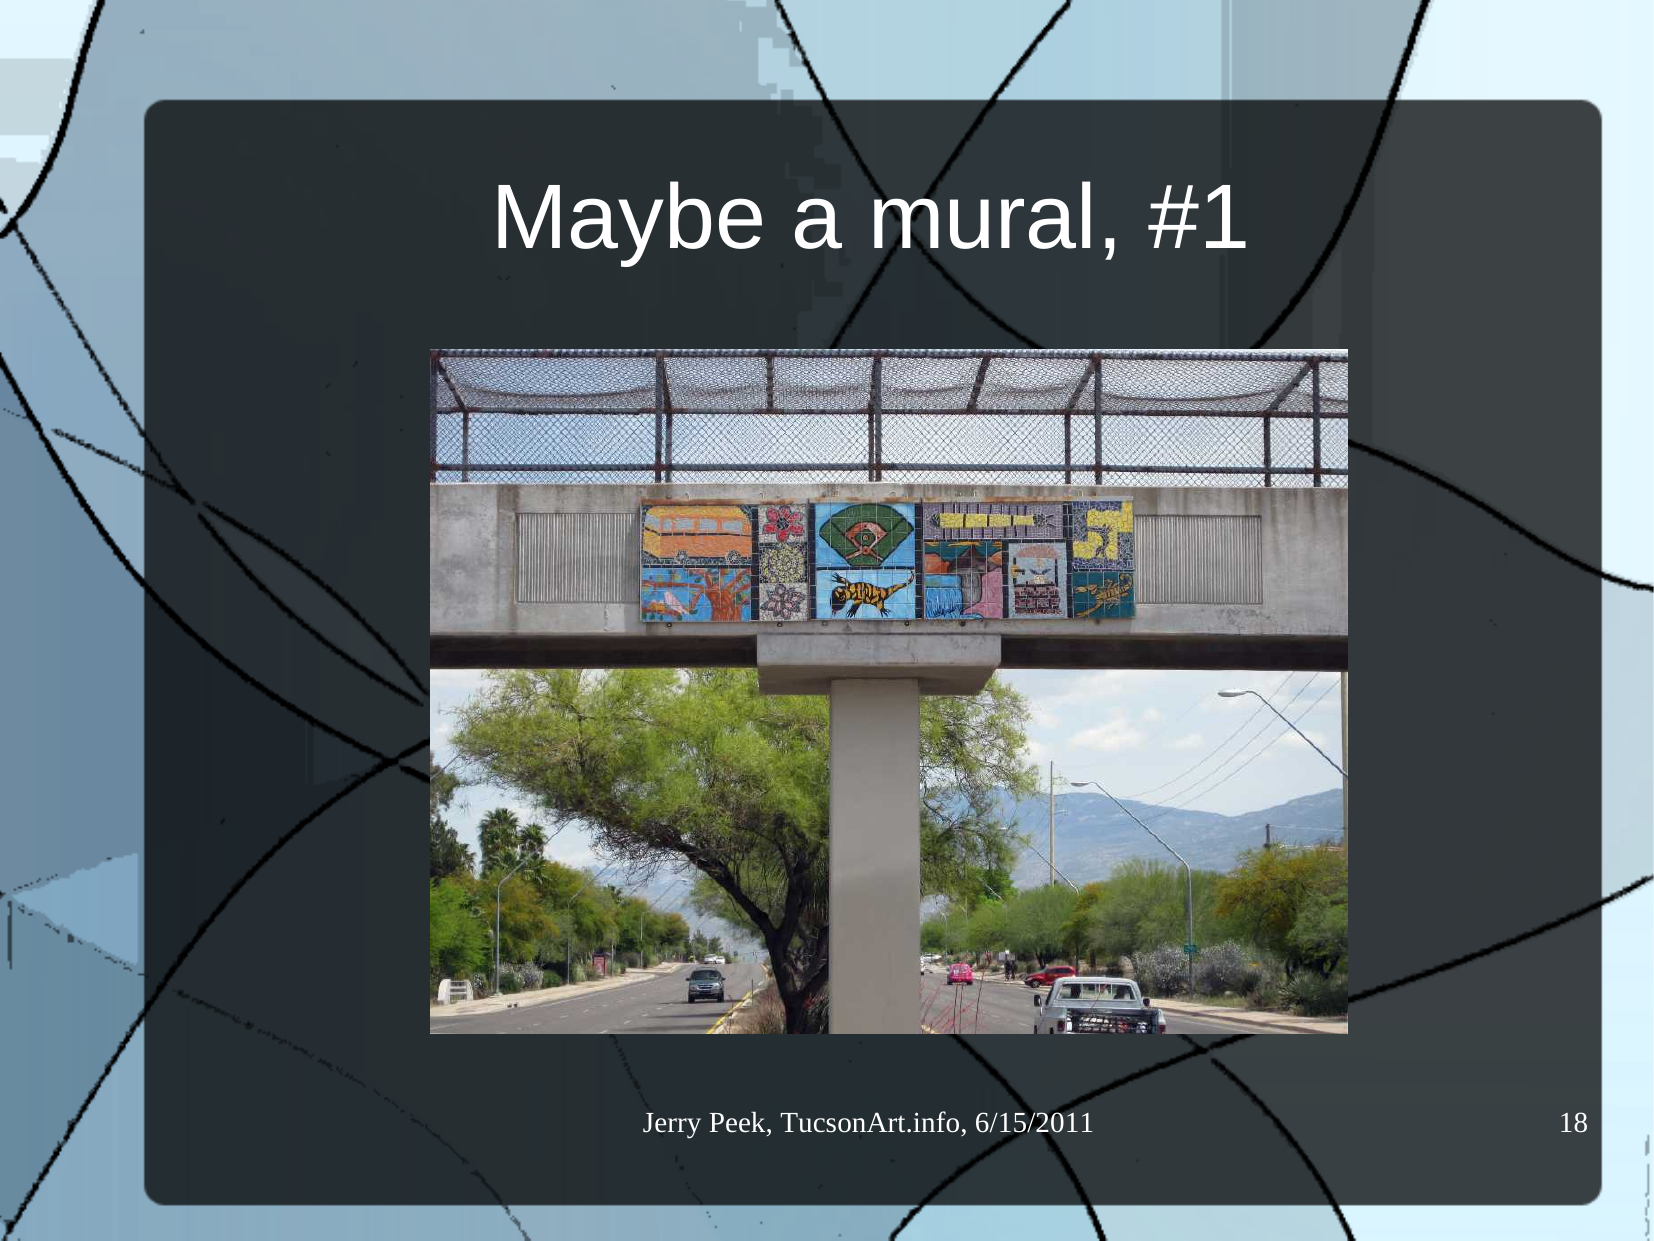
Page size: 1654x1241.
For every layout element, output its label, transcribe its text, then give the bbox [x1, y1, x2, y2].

title Maybe a mural, #1 [159, 108, 1583, 325]
picture [0, 0, 1654, 1241]
